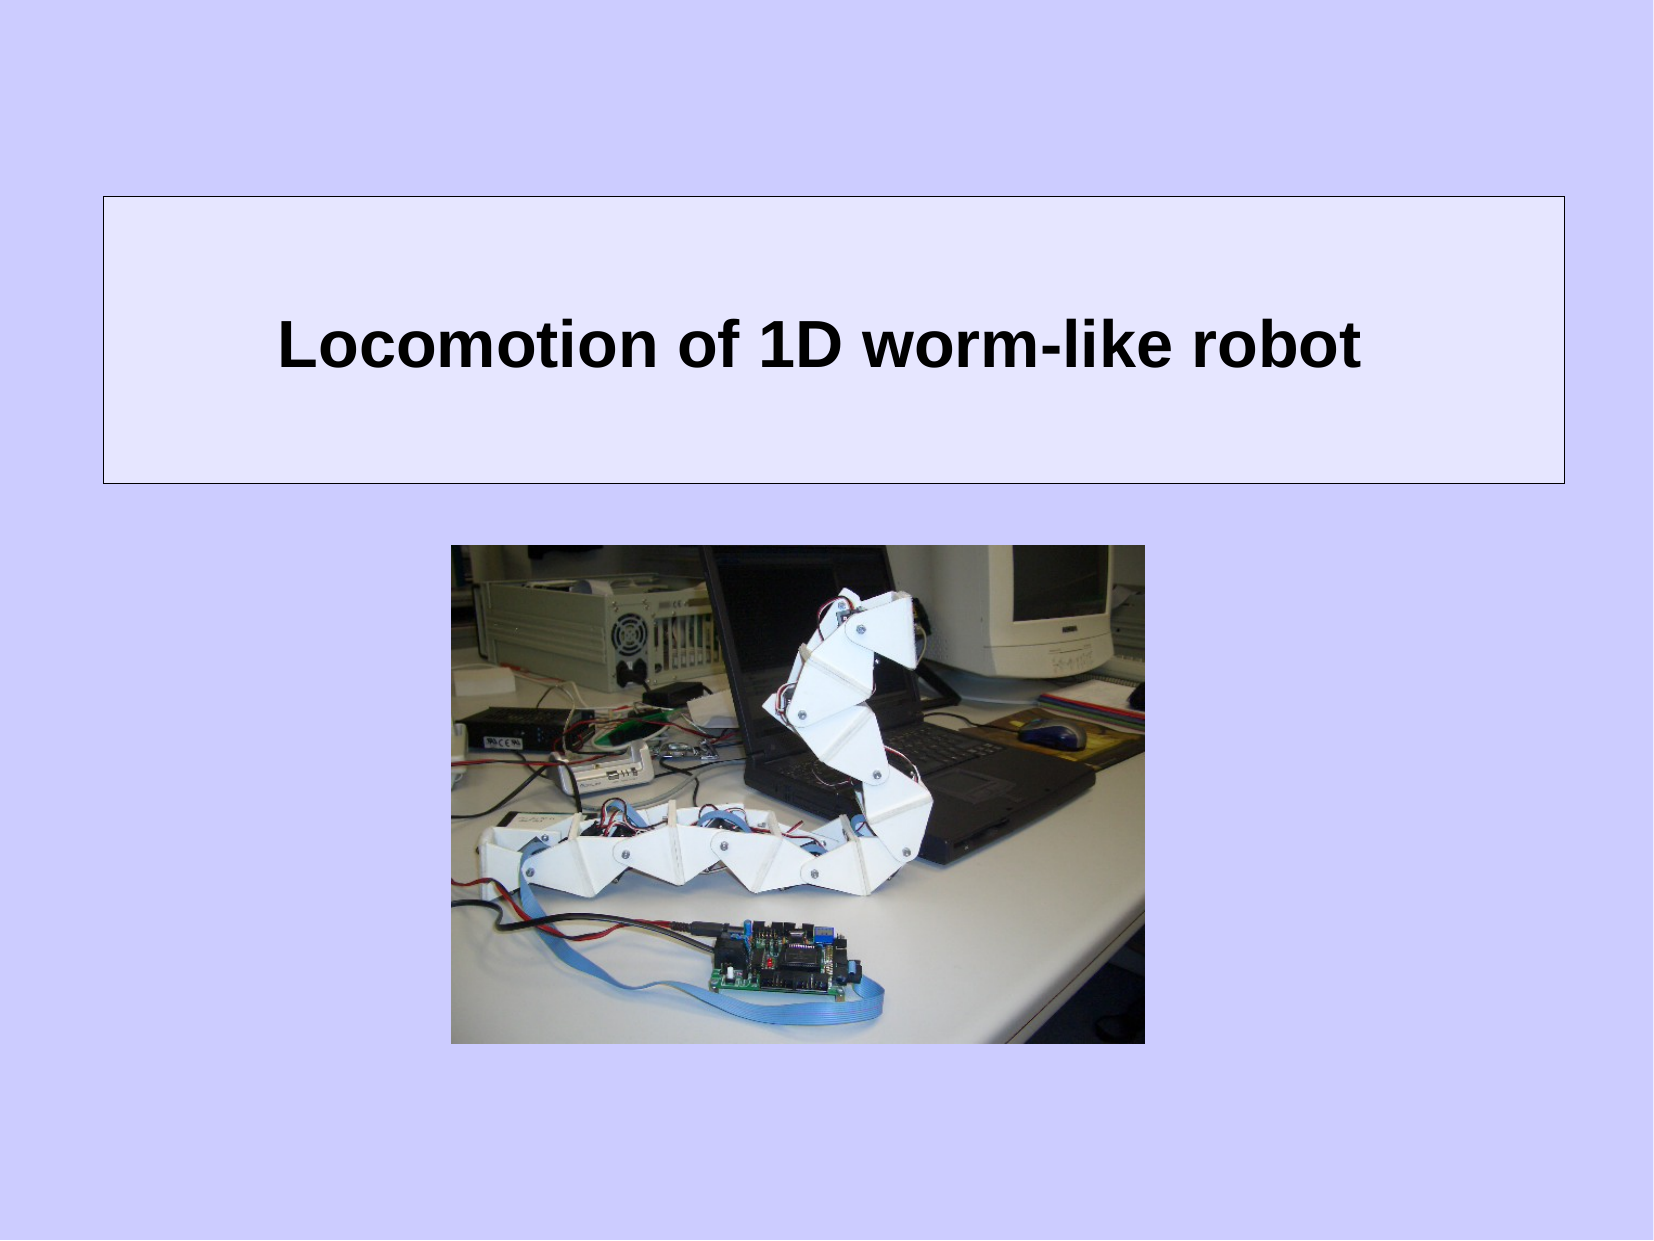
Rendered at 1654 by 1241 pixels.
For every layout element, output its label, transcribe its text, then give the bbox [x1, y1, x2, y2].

text_box [103, 455, 1565, 484]
title Locomotion of 1D worm-like robot [63, 233, 1578, 455]
text_box [103, 196, 1565, 233]
picture [451, 545, 1145, 1044]
